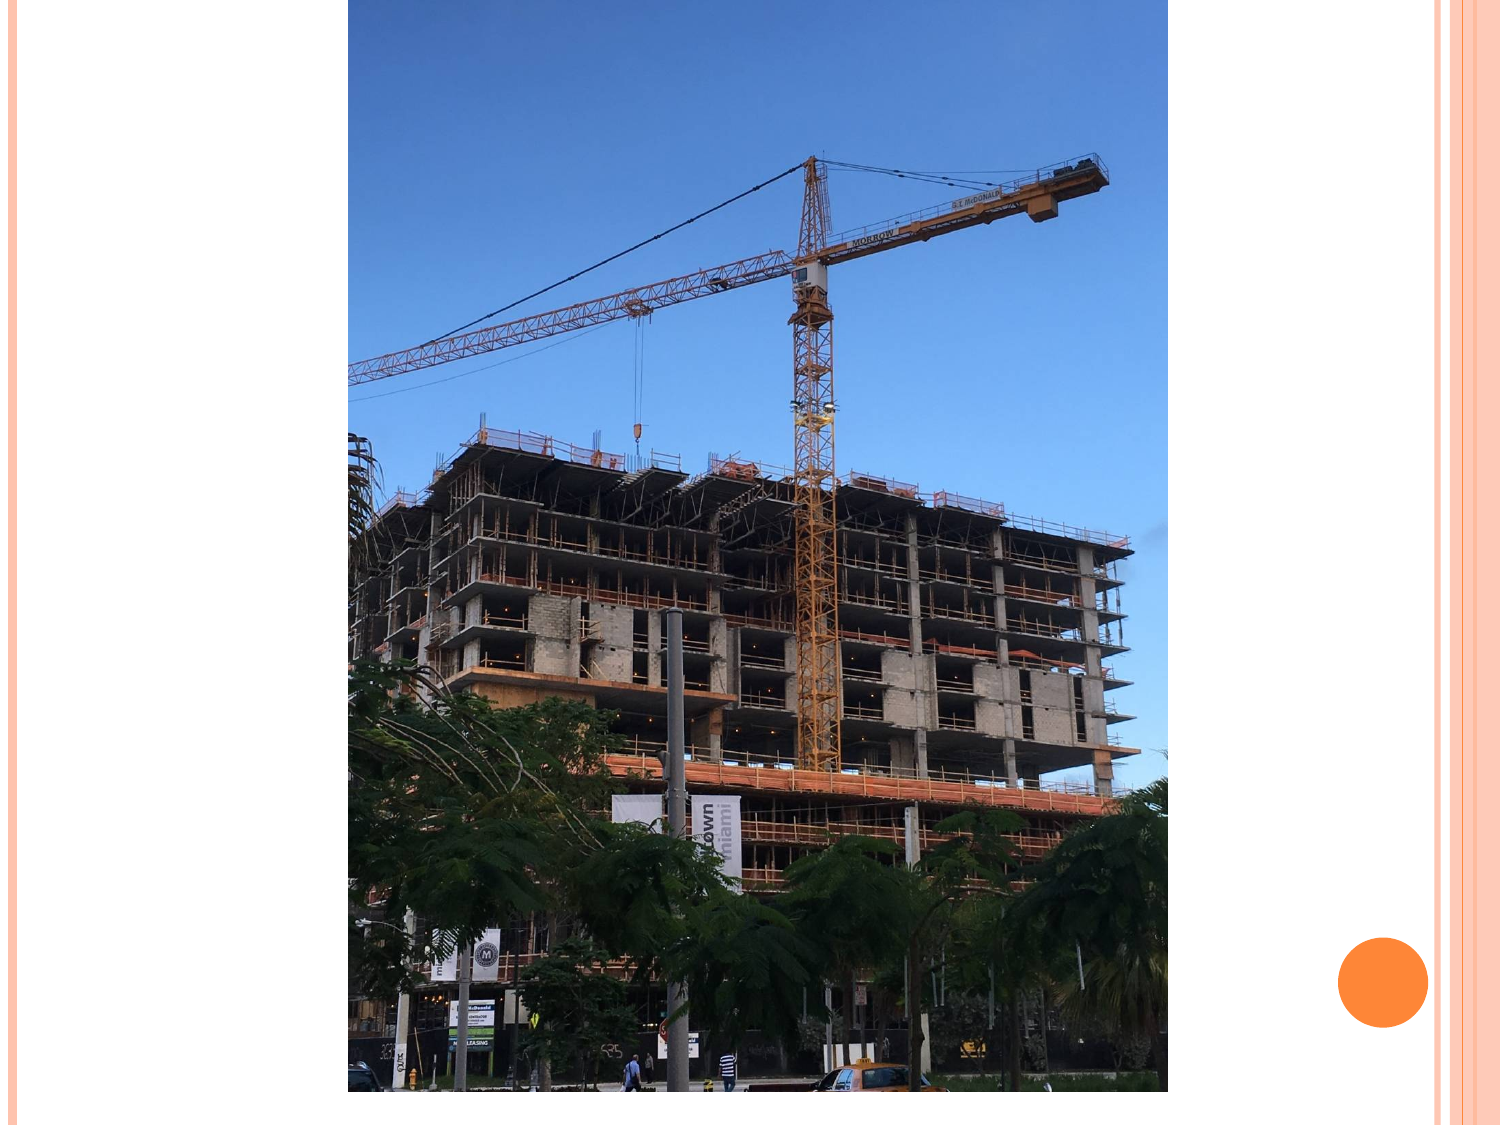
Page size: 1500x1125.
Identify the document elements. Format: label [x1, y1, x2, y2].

picture [348, 0, 1168, 1092]
